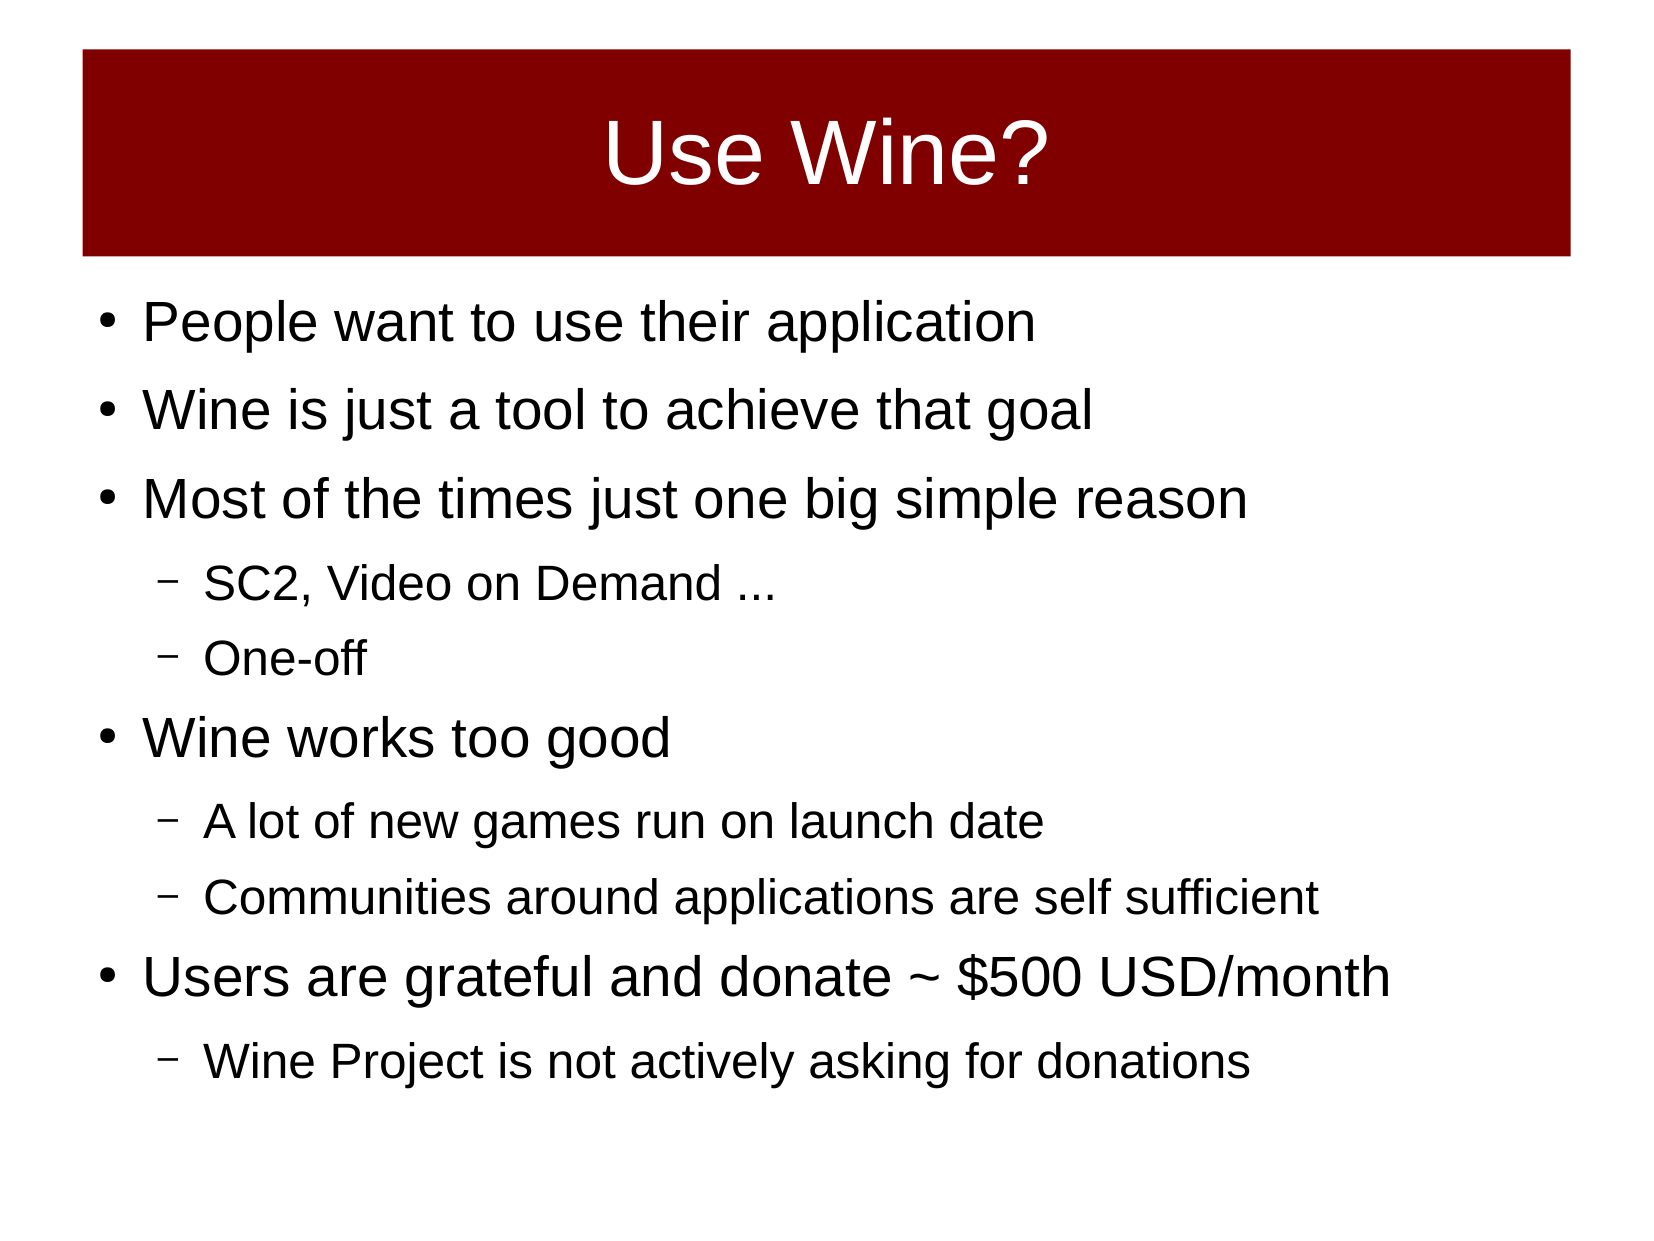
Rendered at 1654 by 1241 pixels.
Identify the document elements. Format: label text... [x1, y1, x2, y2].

title Use Wine? [82, 49, 1571, 257]
list People want to use their application Wine is just a tool to achieve that goal Most of the times just one big simple reason SC2, Video on Demand ... One-off Wine works too good A lot of new games run on launch date Communities around applications are self sufficient Users are grateful and donate ~ $500 USD/month Wine Project is not actively asking for donations [82, 290, 1571, 1094]
